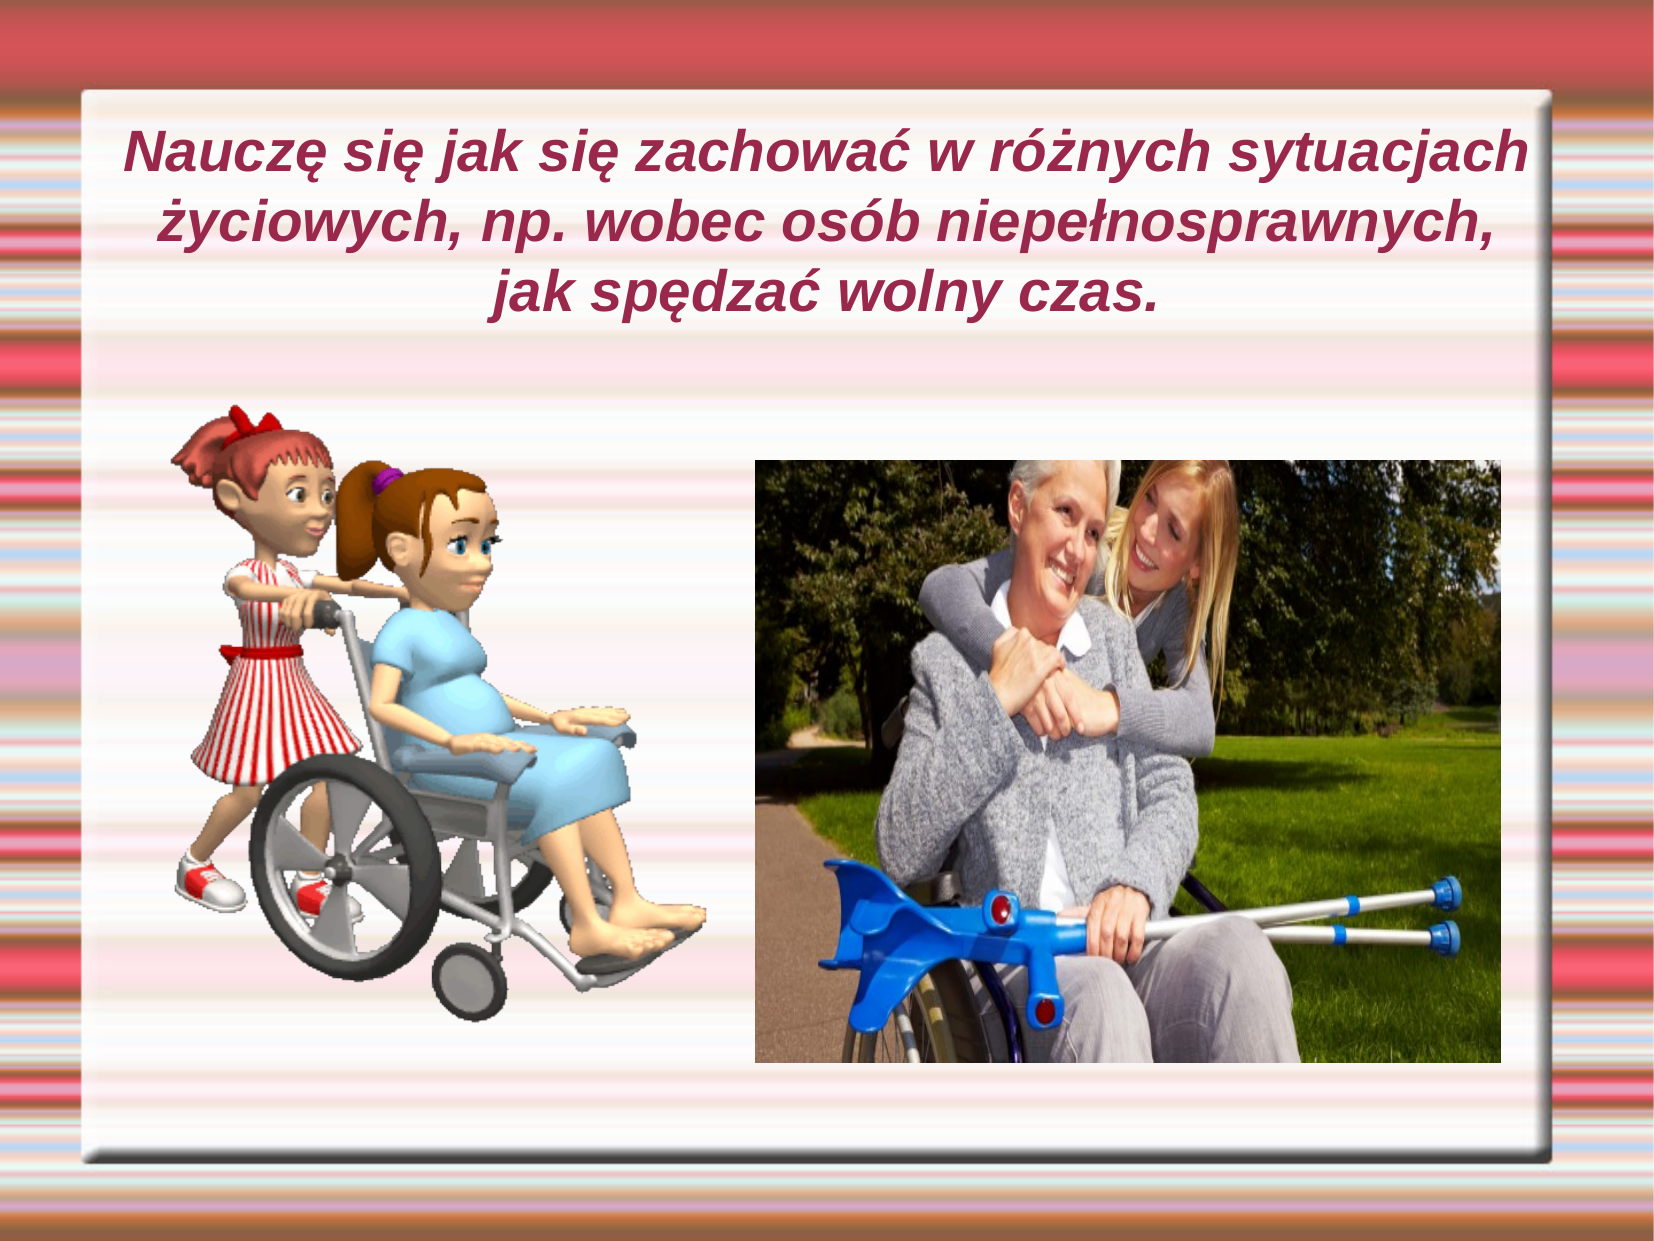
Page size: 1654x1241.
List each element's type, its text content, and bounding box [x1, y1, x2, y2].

picture [755, 460, 1501, 1063]
picture [141, 380, 745, 1052]
title Nauczę się jak się zachować w różnych sytuacjach życiowych, np. wobec osób niepełnosprawnych, jak spędzać wolny czas. [121, 114, 1534, 322]
